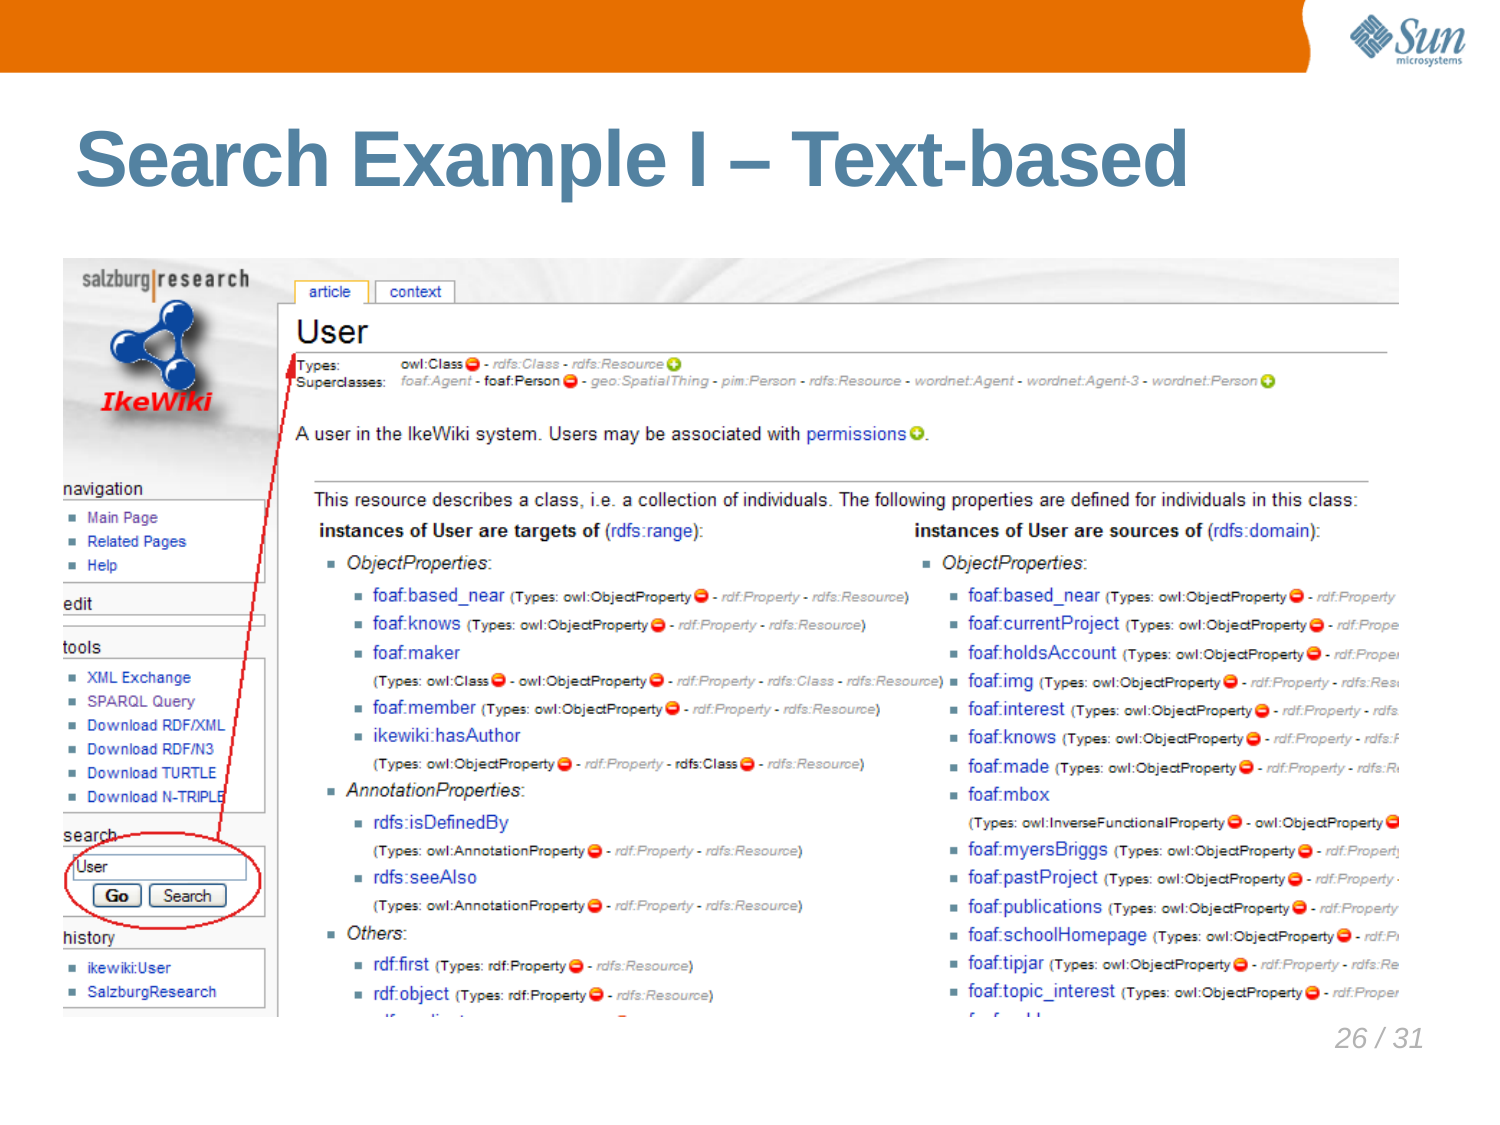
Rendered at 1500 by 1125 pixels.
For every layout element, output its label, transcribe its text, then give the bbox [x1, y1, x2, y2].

picture [63, 258, 1399, 1017]
title Search Example I – Text-based [75, 122, 1438, 228]
picture [0, 0, 1500, 75]
